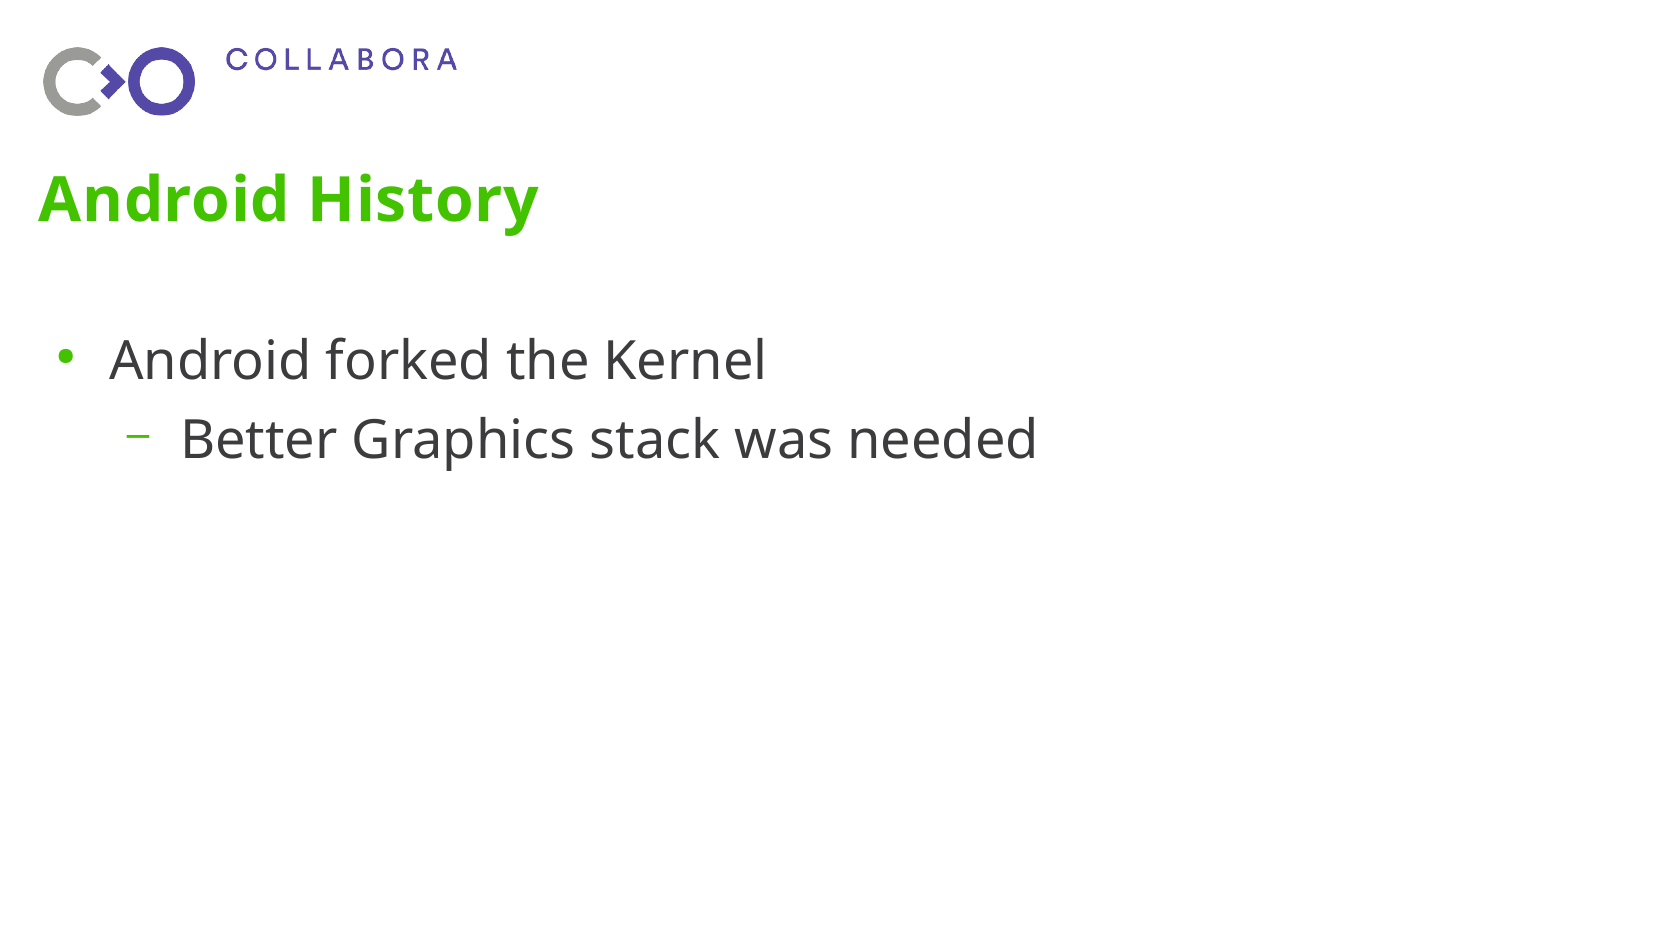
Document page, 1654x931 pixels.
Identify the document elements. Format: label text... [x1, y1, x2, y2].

list Android forked the Kernel Better Graphics stack was needed [38, 325, 1614, 581]
title Android History [38, 159, 1614, 216]
picture [43, 47, 457, 116]
